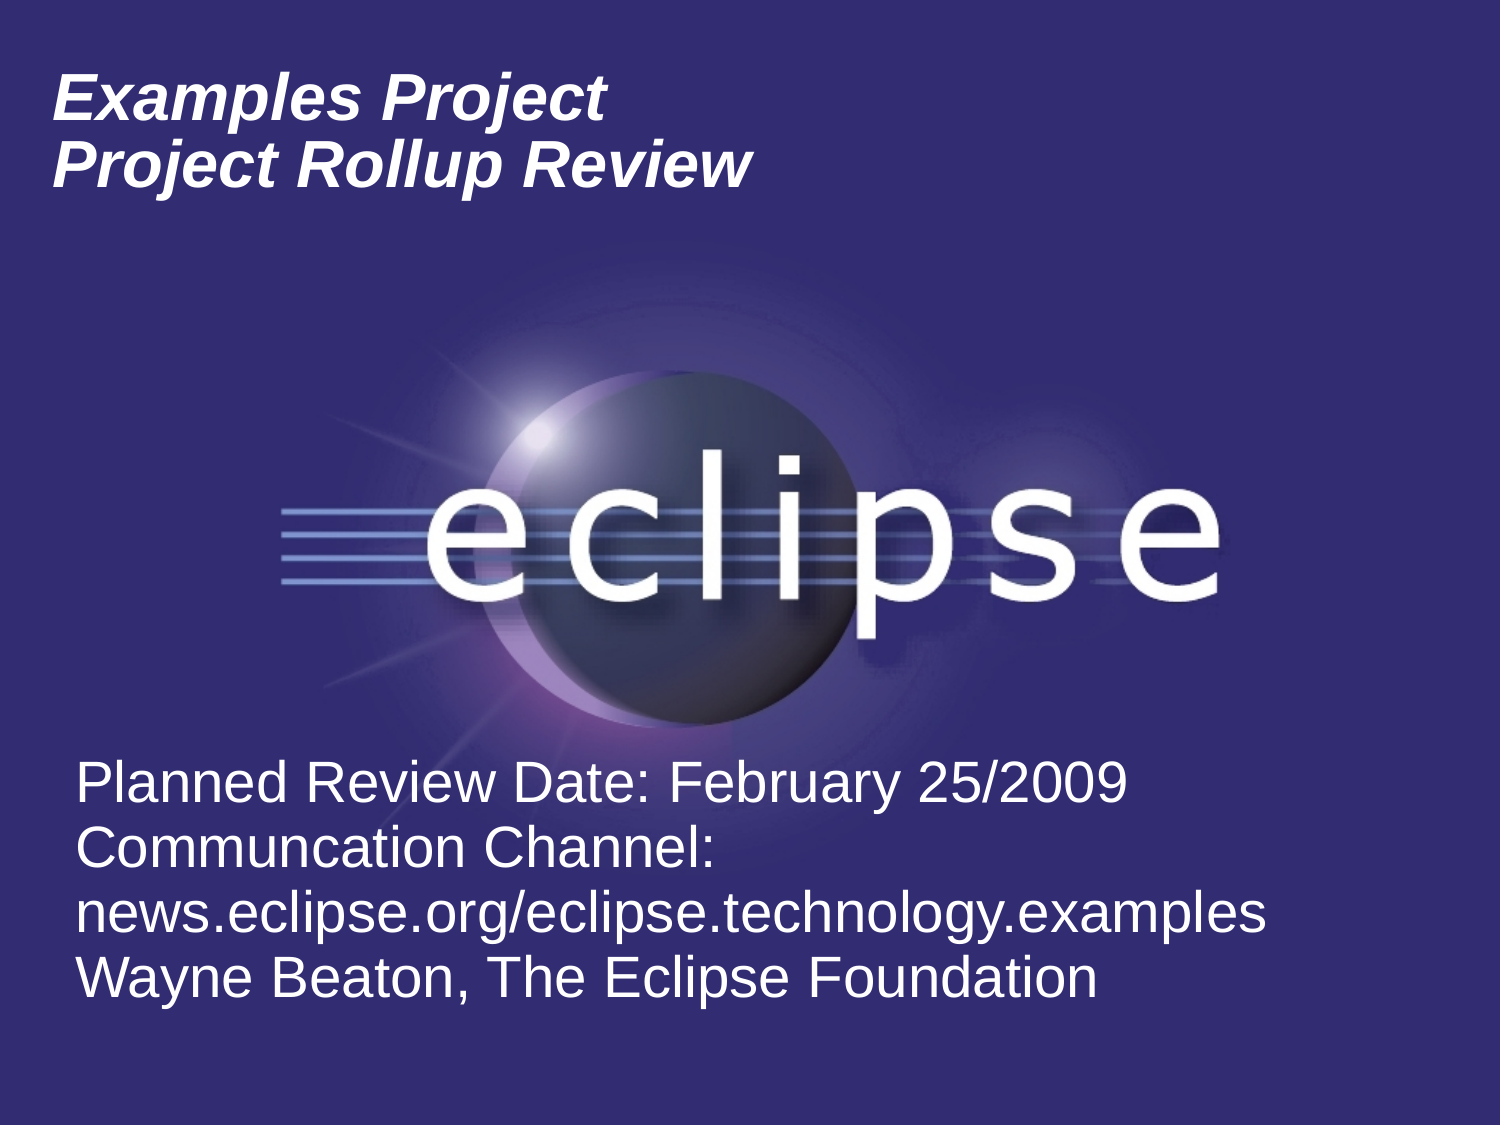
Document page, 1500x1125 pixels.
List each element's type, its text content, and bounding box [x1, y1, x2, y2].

title Examples Project Project Rollup Review [37, 58, 1417, 316]
list Planned Review Date: February 25/2009 Communcation Channel: news.eclipse.org/eclipse.technology.examples Wayne Beaton, The Eclipse Foundation [75, 750, 1425, 1097]
picture [0, 0, 1500, 1125]
